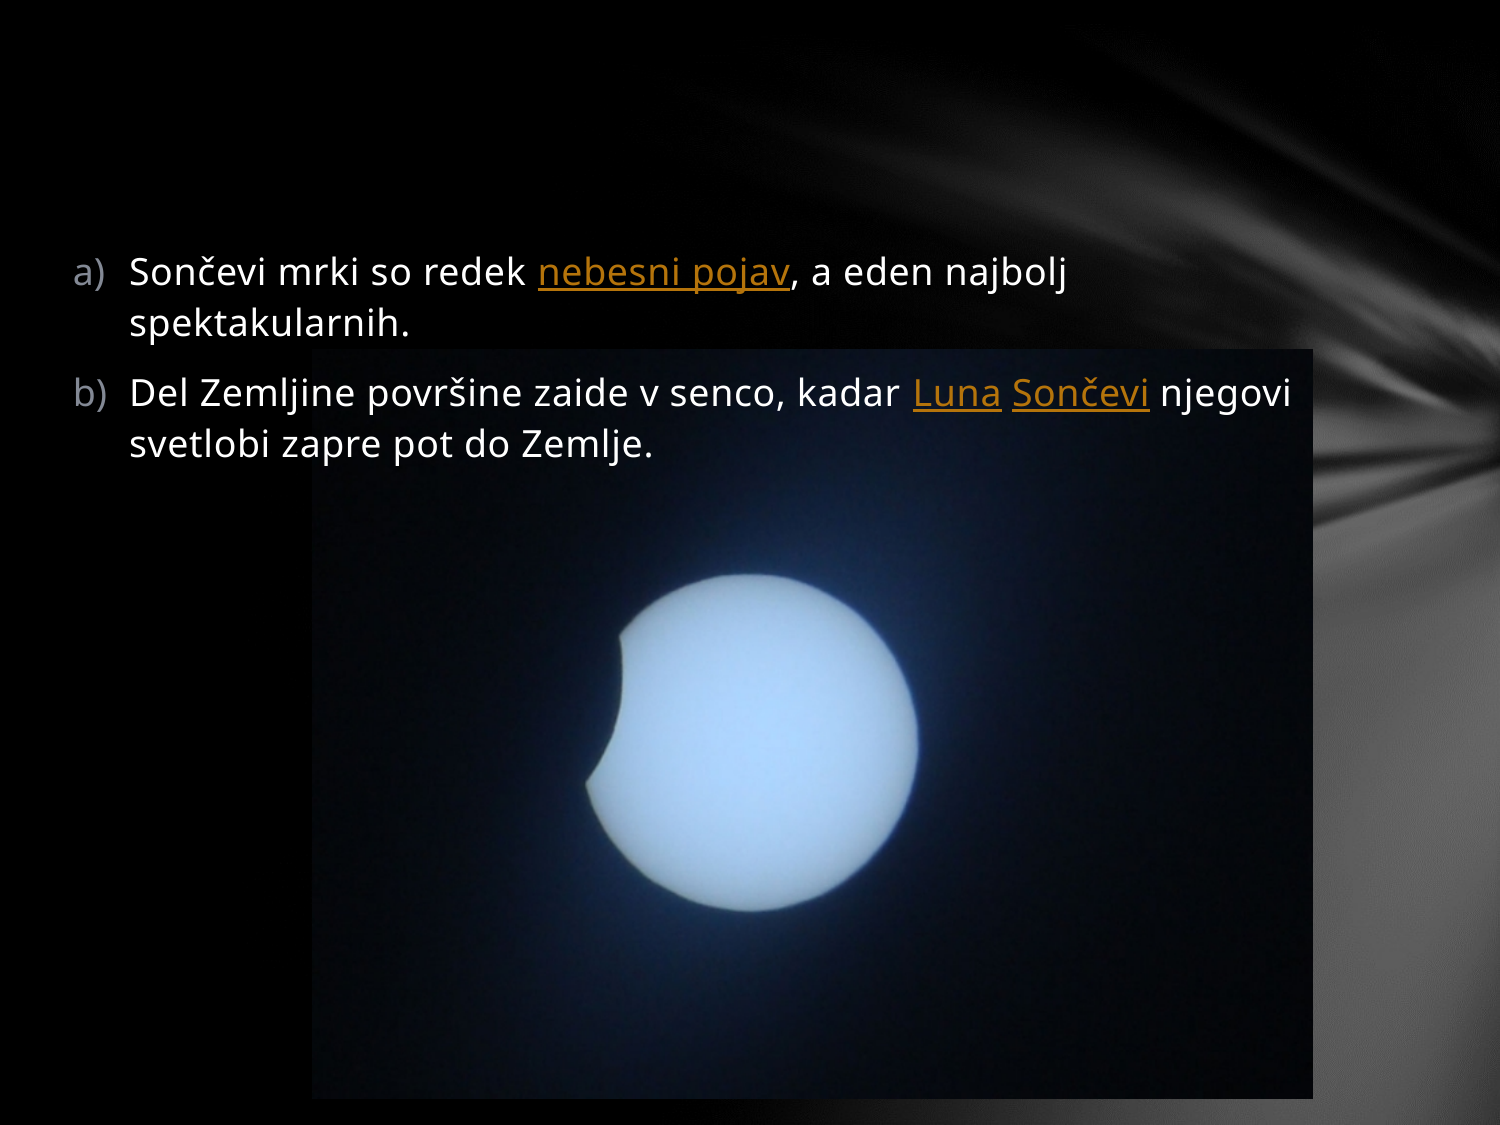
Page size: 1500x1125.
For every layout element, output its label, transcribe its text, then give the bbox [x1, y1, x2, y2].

list Sončevi mrki so redek nebesni pojav, a eden najbolj spektakularnih. Del Zemljine površine zaide v senco, kadar Luna Sončevi njegovi svetlobi zapre pot do Zemlje. [57, 240, 1318, 1016]
picture [0, 0, 1500, 1125]
